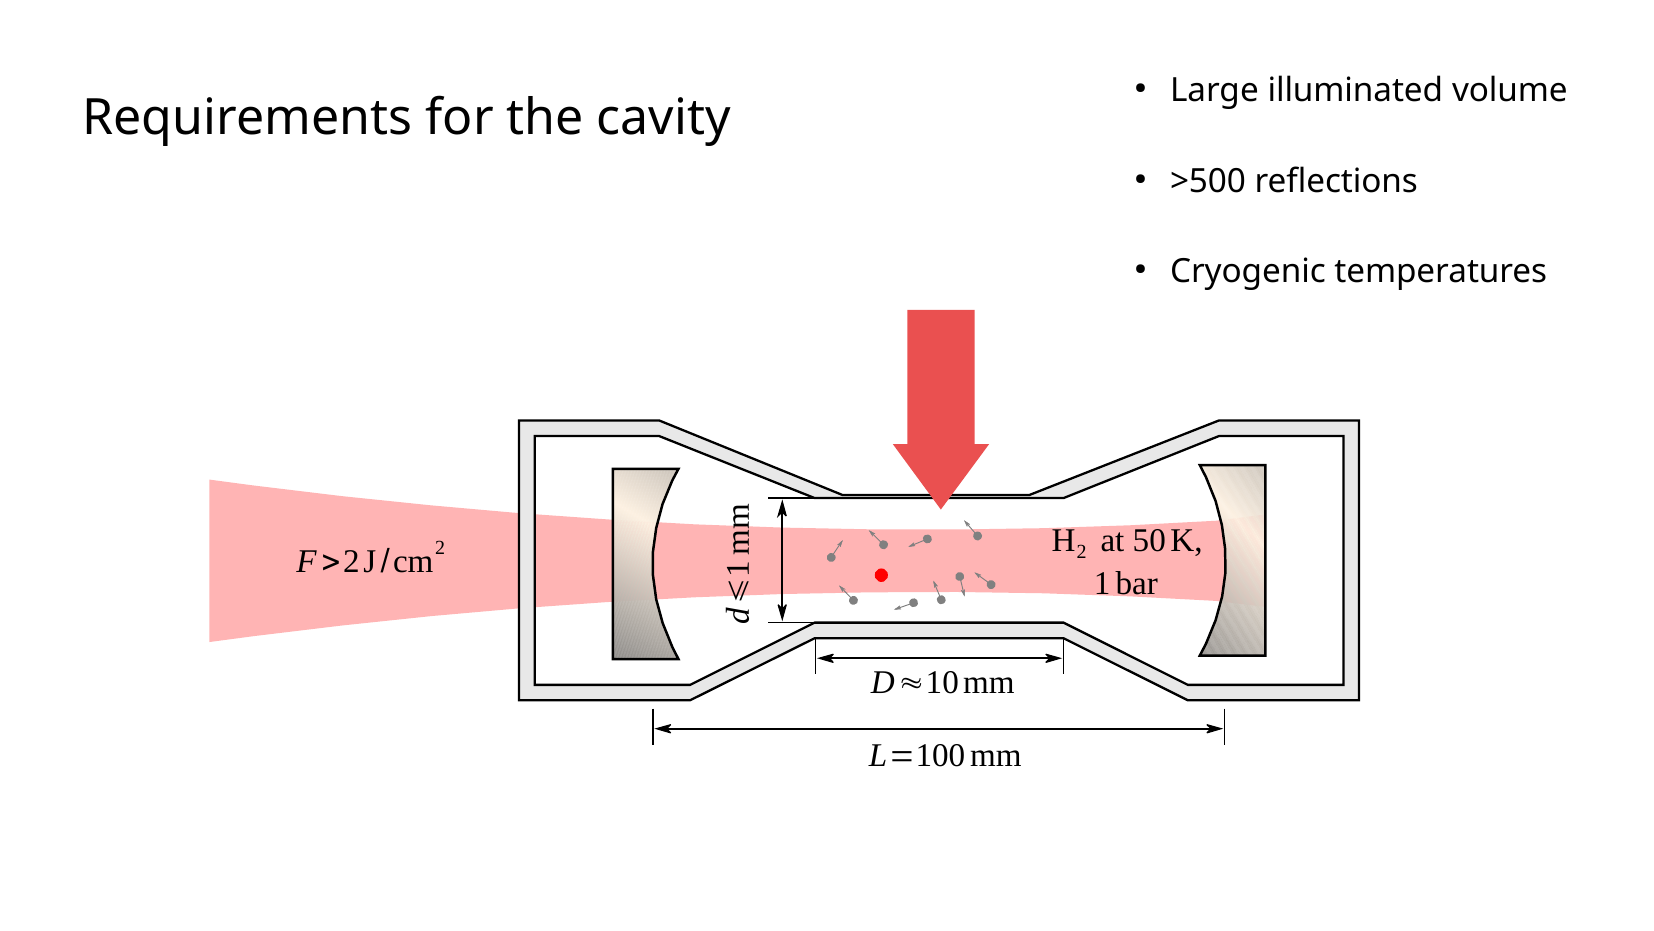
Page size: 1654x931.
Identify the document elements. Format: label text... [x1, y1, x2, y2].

text_box Large illuminated volume >500 reflections Cryogenic temperatures [1119, 58, 1654, 275]
chart [1045, 521, 1210, 602]
chart [863, 664, 1023, 702]
chart [288, 537, 451, 580]
title Requirements for the cavity [82, 37, 1571, 193]
chart [719, 497, 757, 631]
chart [860, 736, 1030, 774]
picture [184, 283, 1399, 837]
